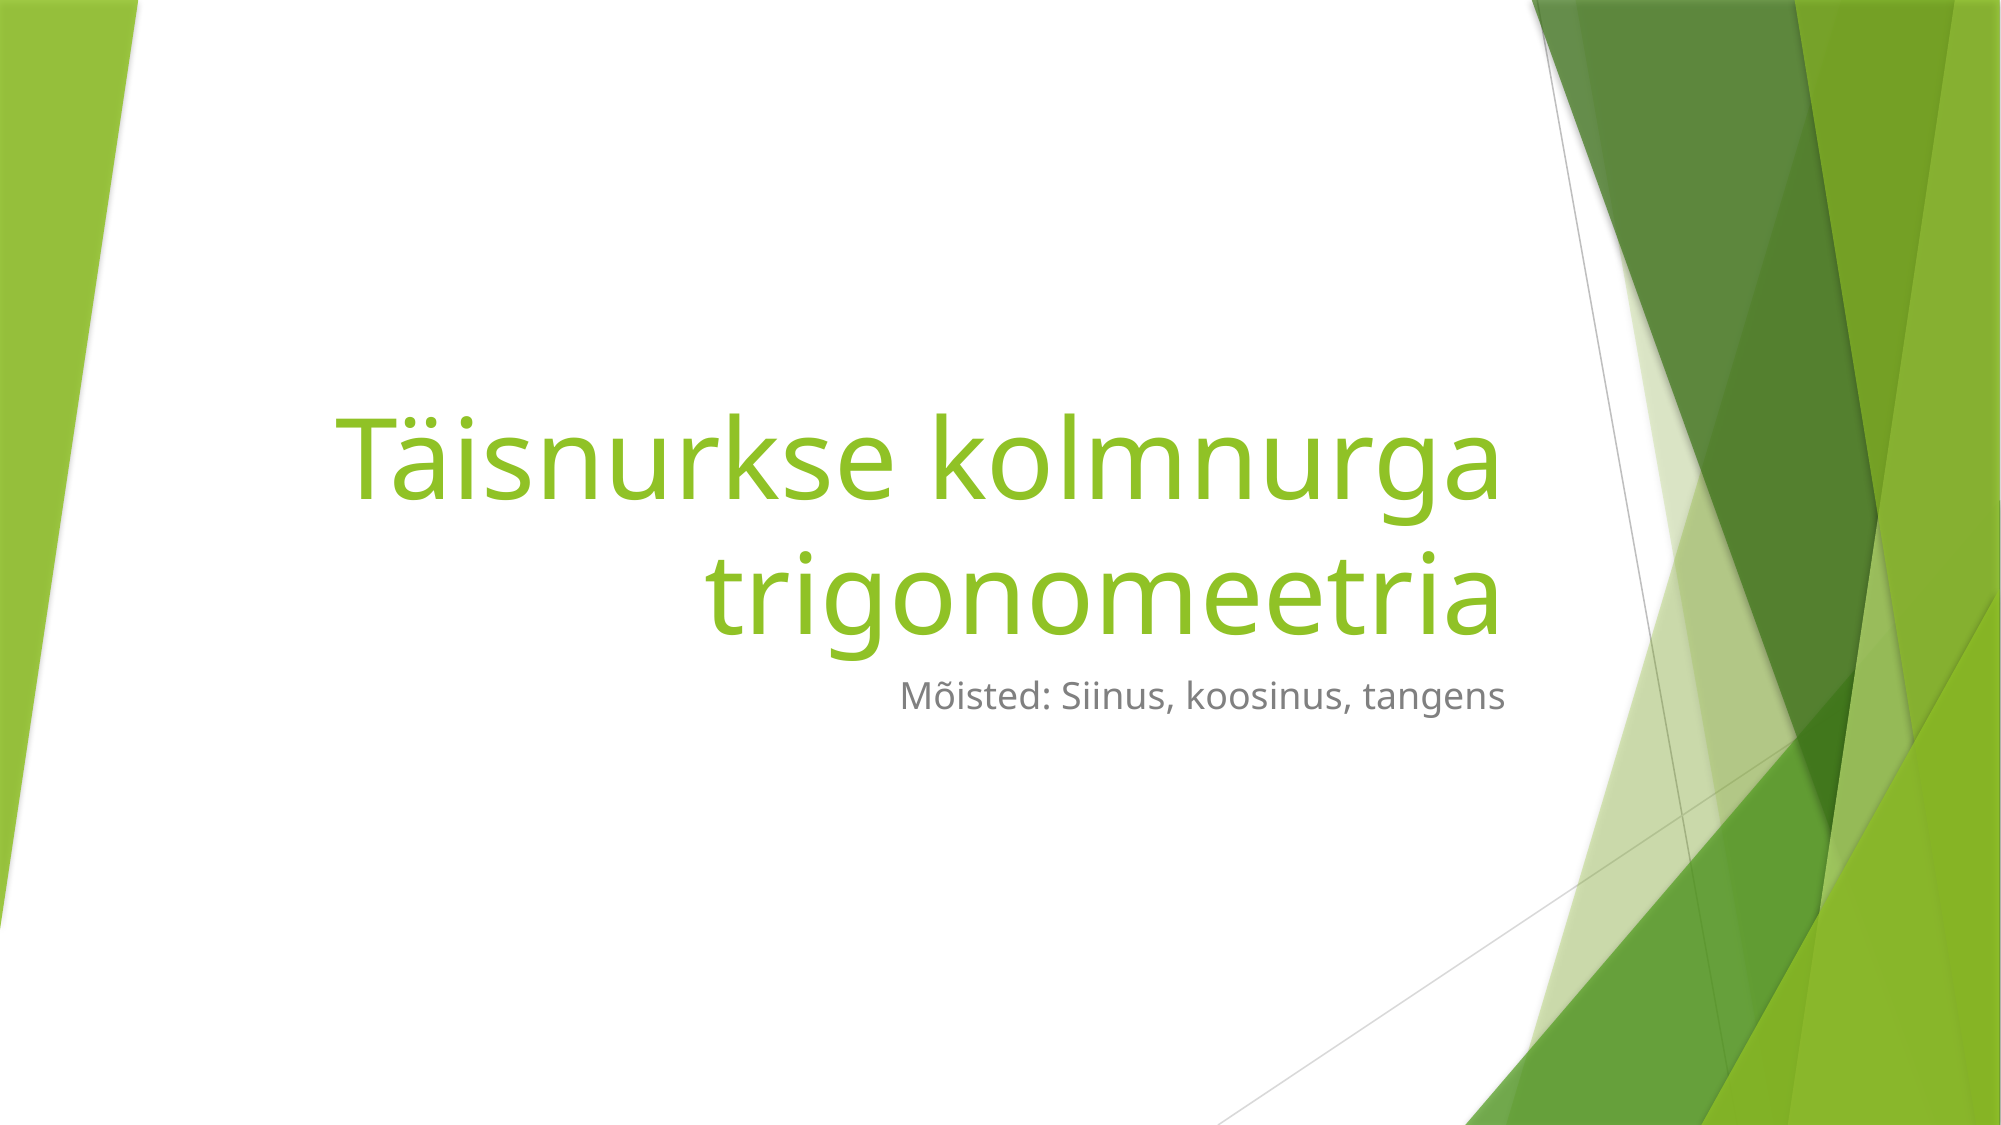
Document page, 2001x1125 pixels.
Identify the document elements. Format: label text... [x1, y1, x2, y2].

subtitle Mõisted: Siinus, koosinus, tangens [247, 664, 1522, 845]
title Täisnurkse kolmnurga trigonomeetria [247, 394, 1522, 664]
